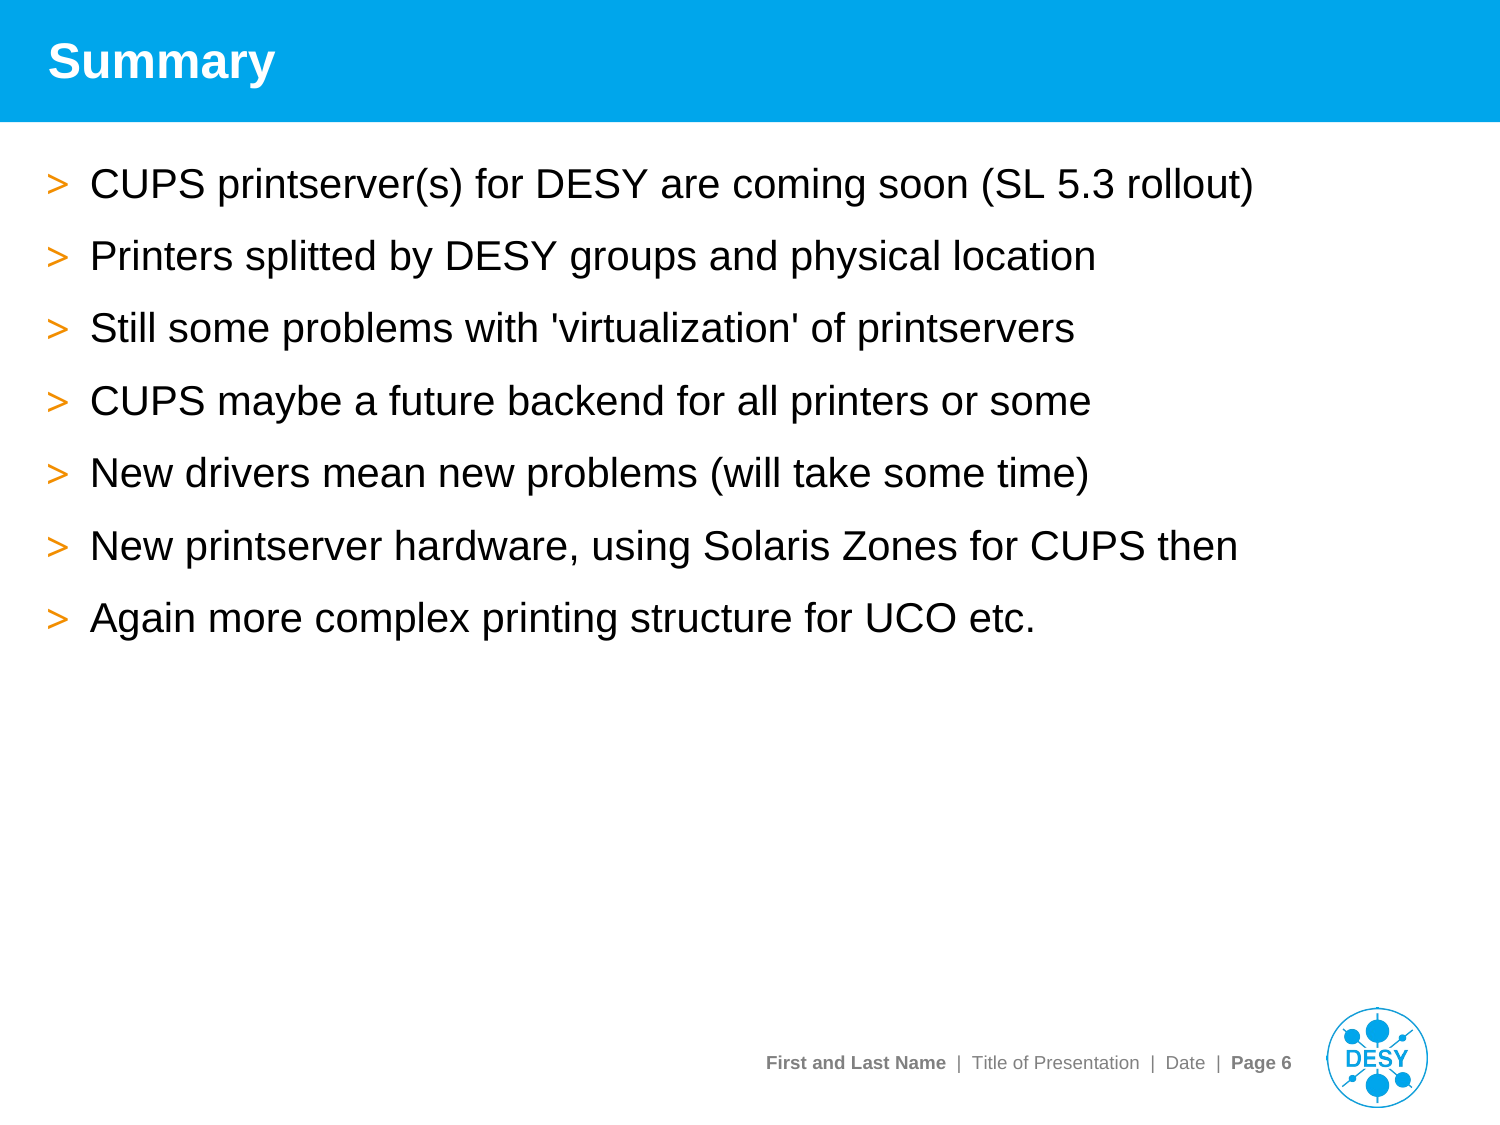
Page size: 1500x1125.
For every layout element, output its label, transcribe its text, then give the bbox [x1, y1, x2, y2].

list CUPS printserver(s) for DESY are coming soon (SL 5.3 rollout) Printers splitted by DESY groups and physical location Still some problems with 'virtualization' of printservers CUPS maybe a future backend for all printers or some New drivers mean new problems (will take some time) New printserver hardware, using Solaris Zones for CUPS then Again more complex printing structure for UCO etc. [46, 160, 1444, 889]
picture [1326, 1007, 1428, 1108]
title Summary [47, 24, 1446, 99]
